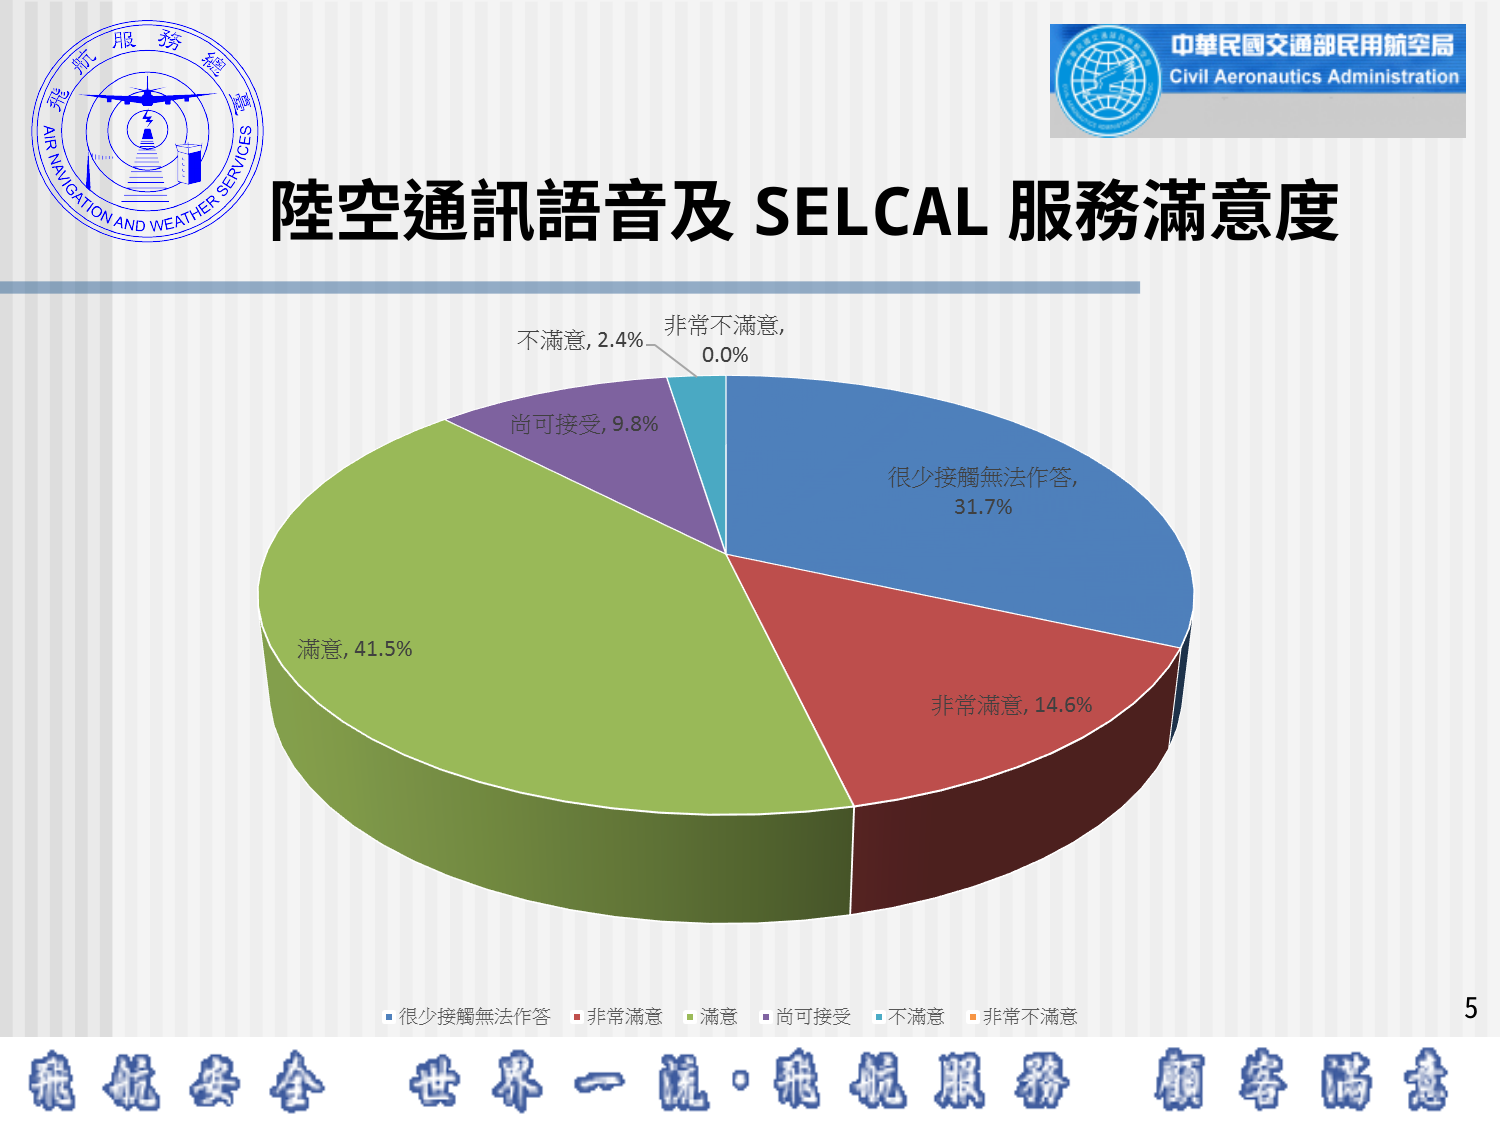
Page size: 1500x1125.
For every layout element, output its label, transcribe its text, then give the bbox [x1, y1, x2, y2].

chart [68, 294, 1401, 1056]
text_box <編號> [1385, 964, 1495, 1040]
title 陸空通訊語音及SELCAL服務滿意度 [253, 160, 1377, 257]
